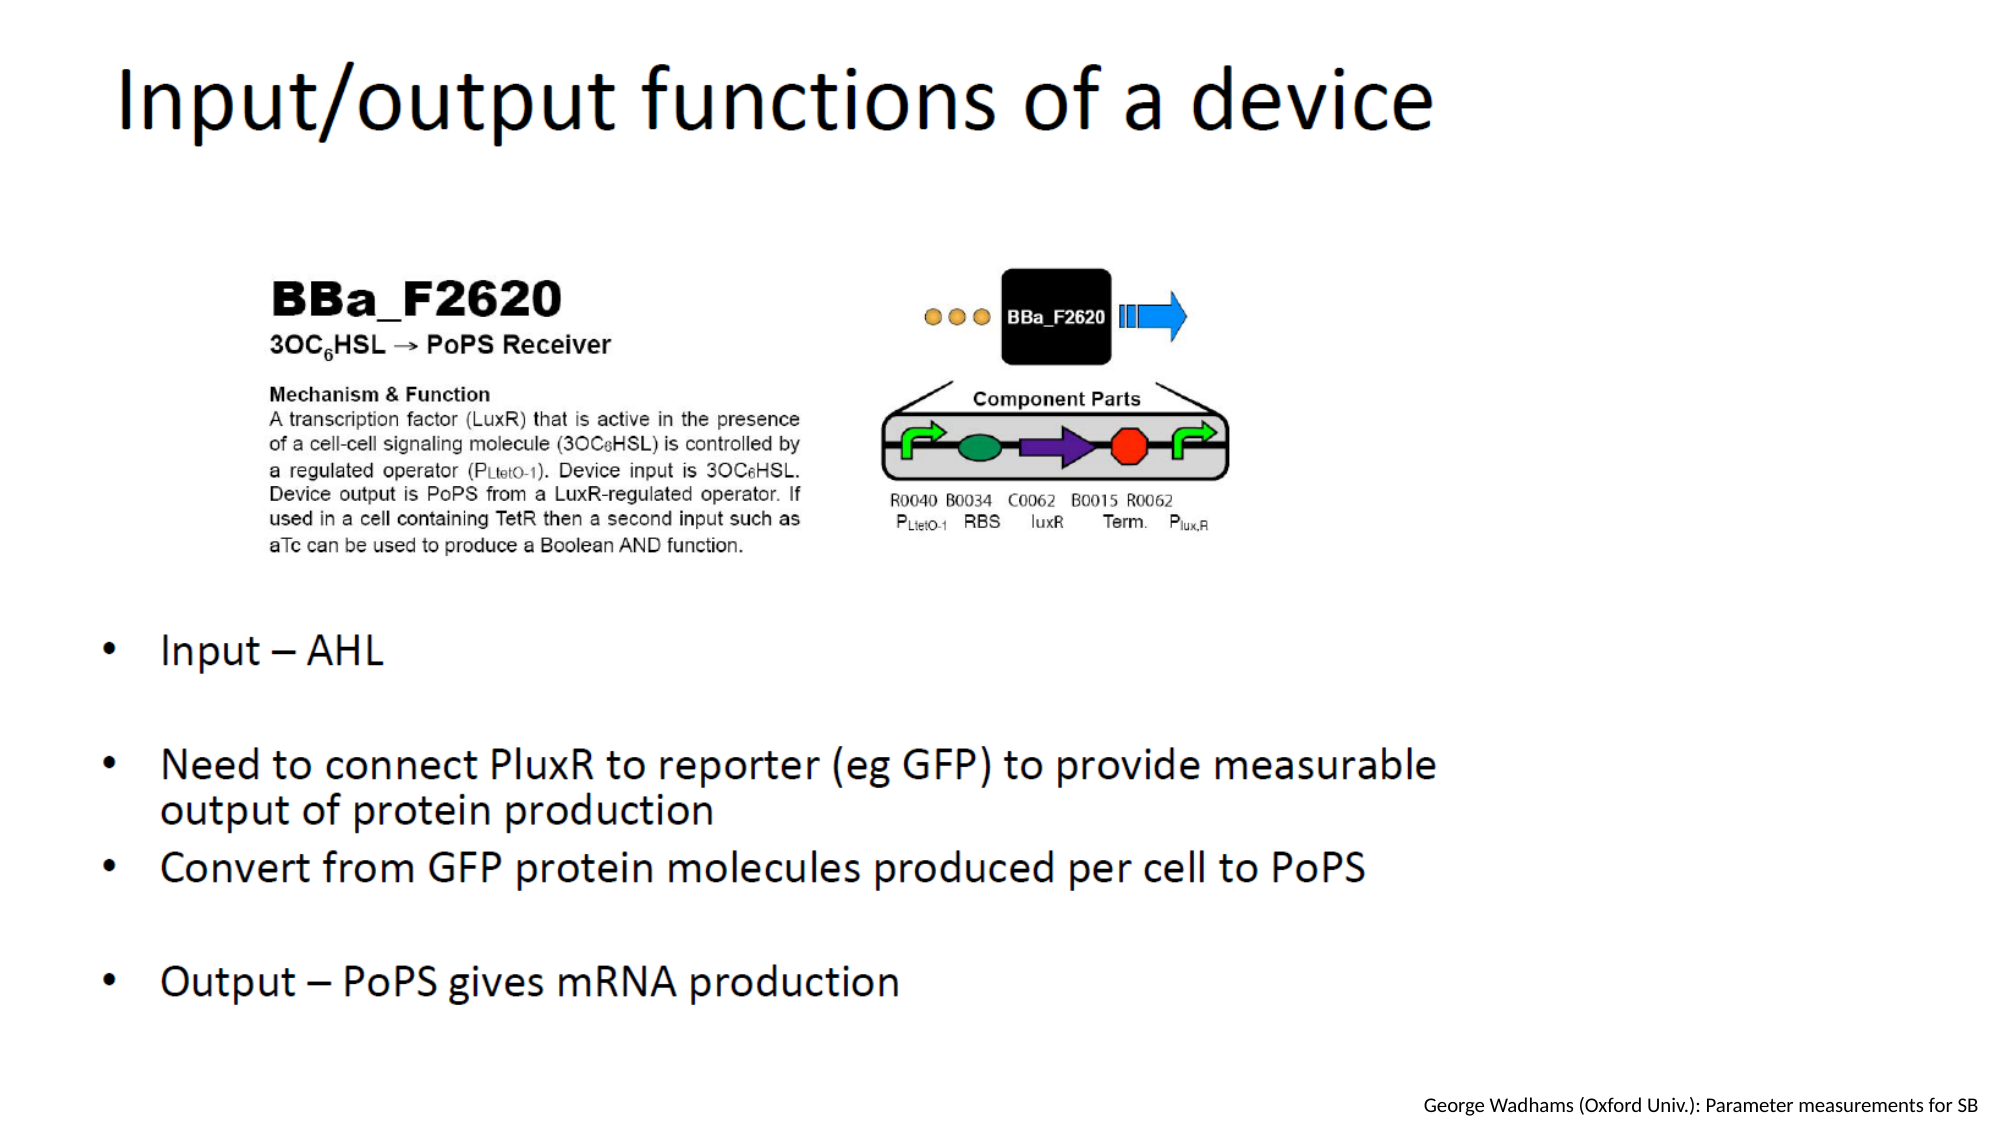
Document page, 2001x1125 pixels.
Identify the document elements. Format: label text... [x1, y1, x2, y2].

picture [96, 41, 1450, 1031]
text_box George Wadhams (Oxford Univ.): Parameter measurements for SB [1409, 1084, 1994, 1125]
